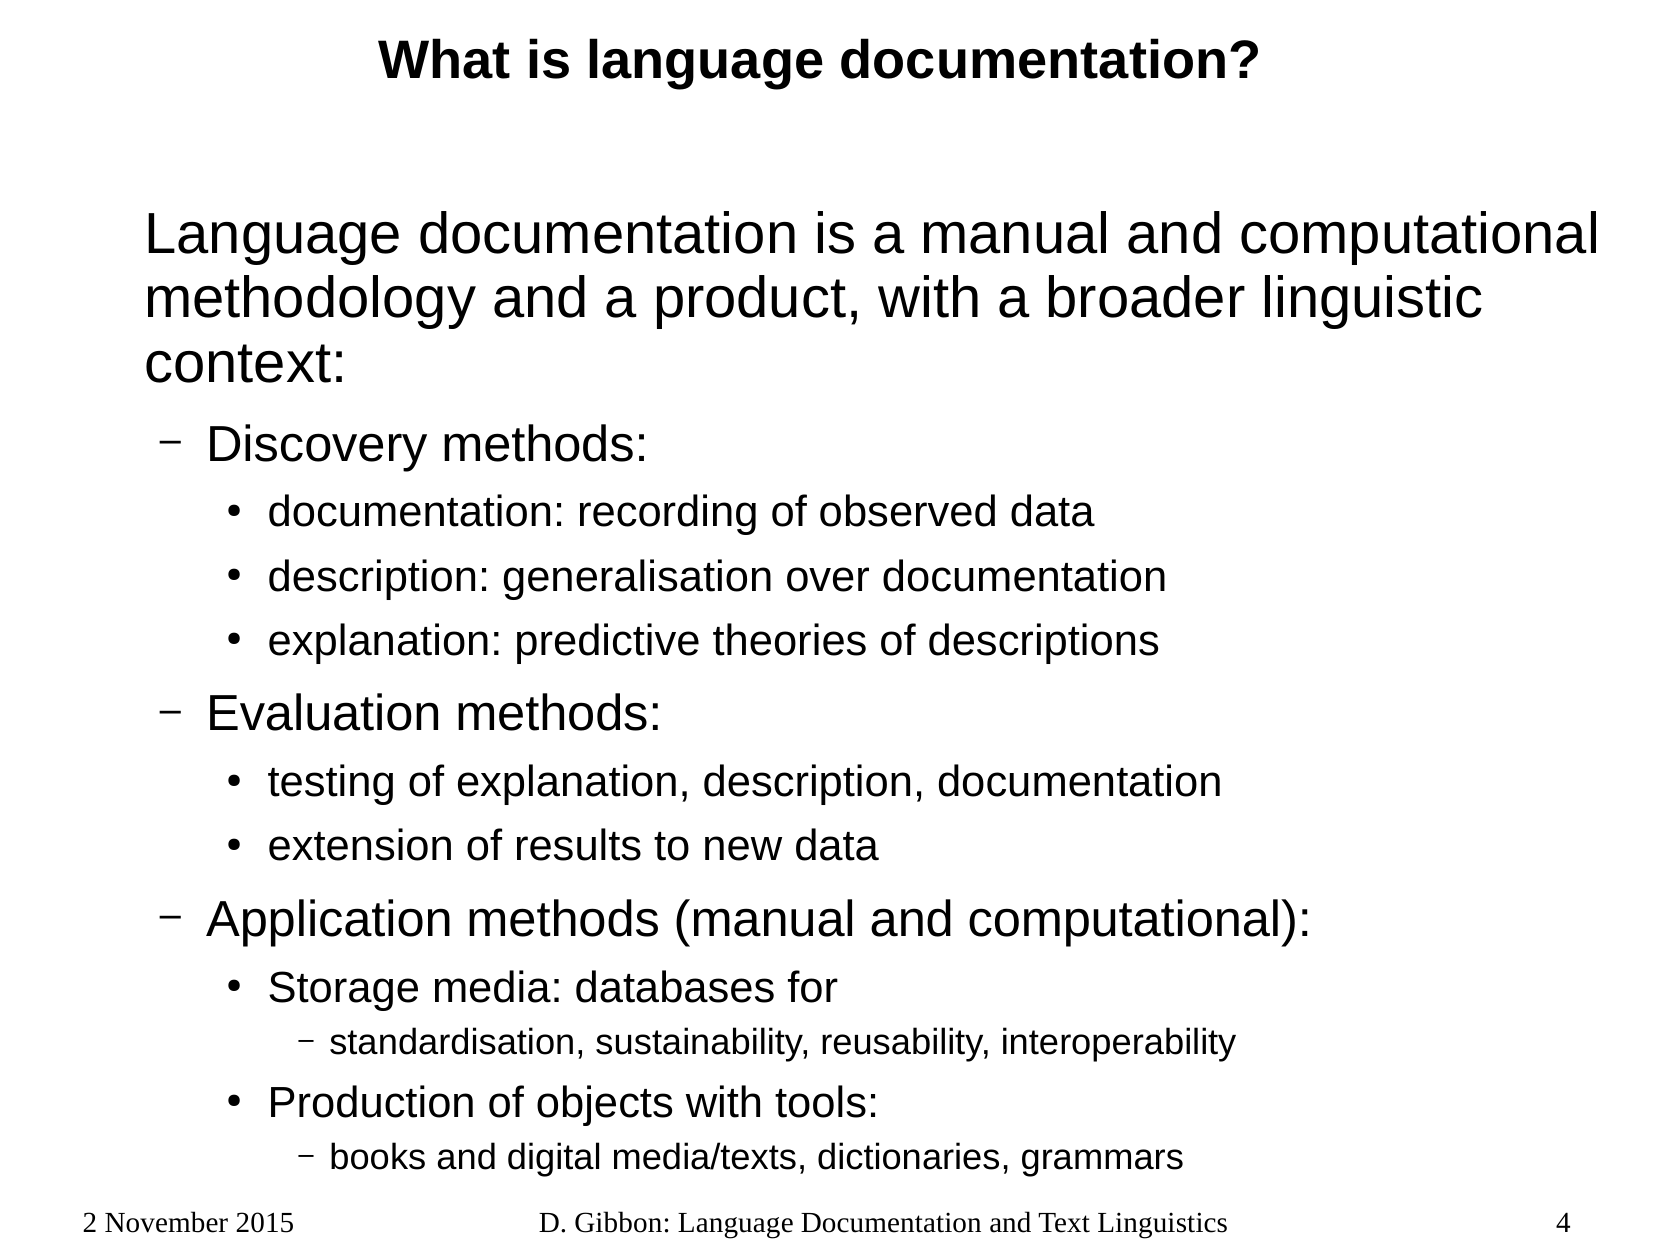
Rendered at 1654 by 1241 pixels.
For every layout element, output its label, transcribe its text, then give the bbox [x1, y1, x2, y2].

list Language documentation is a manual and computational methodology and a product, with a broader linguistic context: Discovery methods: documentation: recording of observed data description: generalisation over documentation explanation: predictive theories of descriptions Evaluation methods: testing of explanation, description, documentation extension of results to new data Application methods (manual and computational): Storage media: databases for standardisation, sustainability, reusability, interoperability Production of objects with tools: books and digital media/texts, dictionaries, grammars [82, 200, 1619, 1182]
title What is language documentation? [11, 13, 1630, 107]
